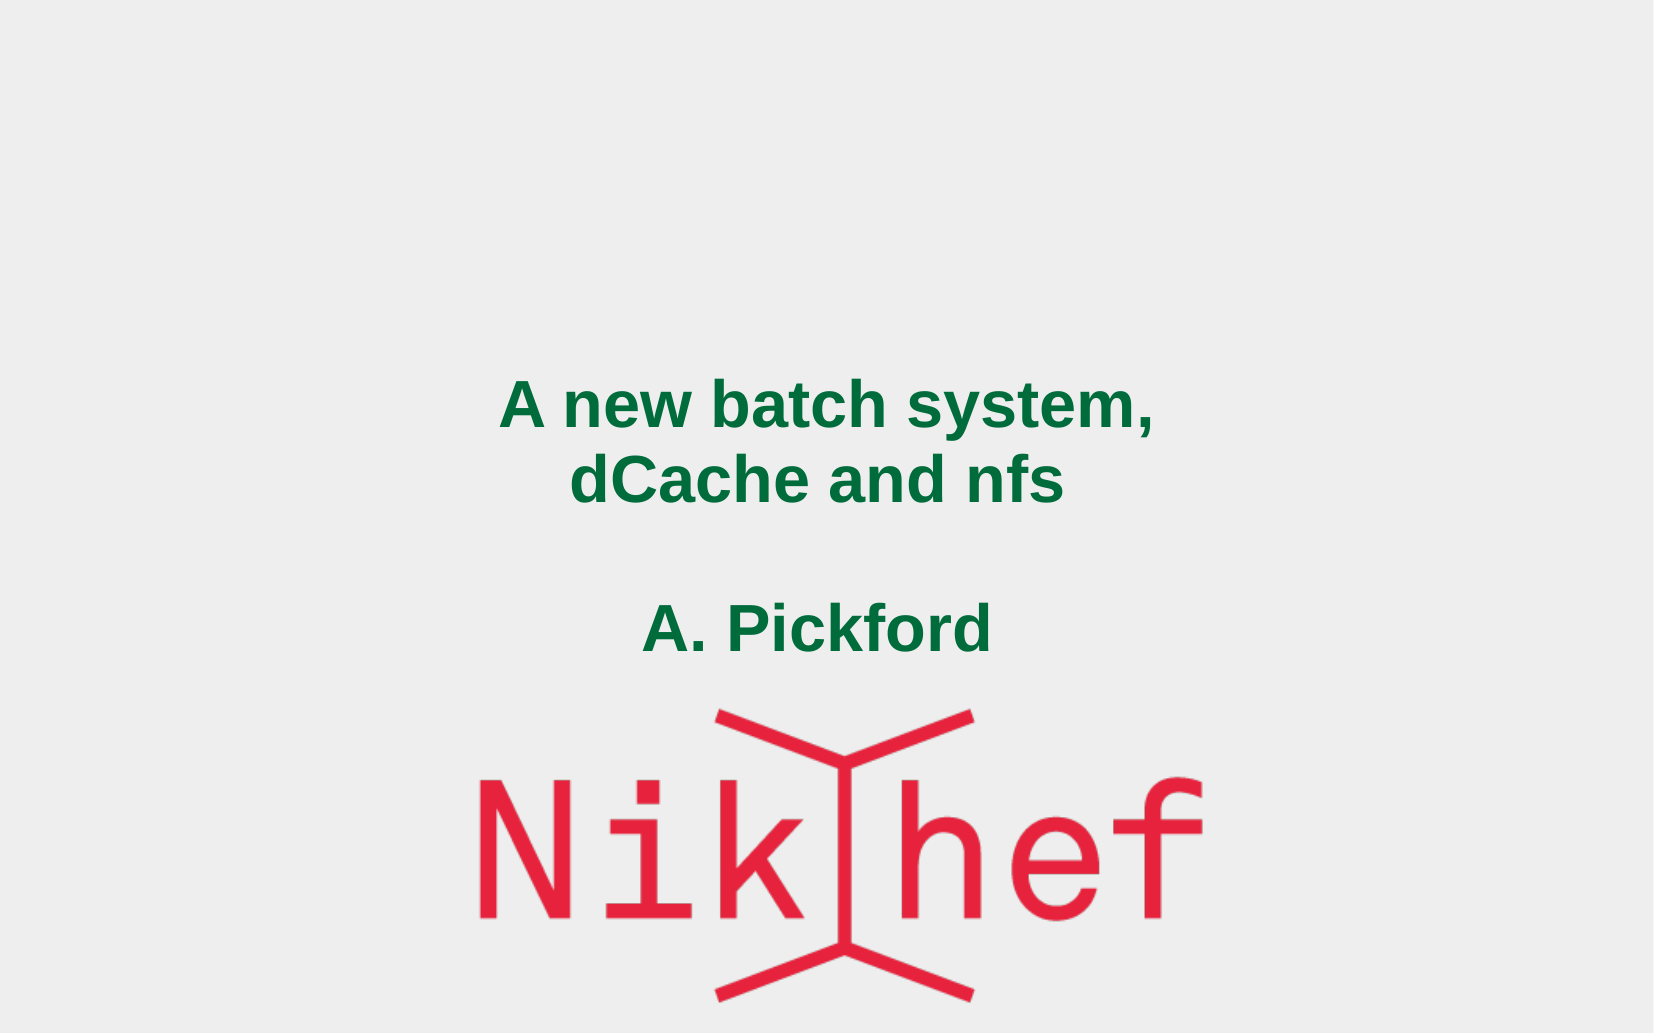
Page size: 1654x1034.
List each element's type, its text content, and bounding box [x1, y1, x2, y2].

picture [448, 696, 1231, 1014]
subtitle A new batch system, dCache and nfs A. Pickford [82, 19, 1571, 1014]
